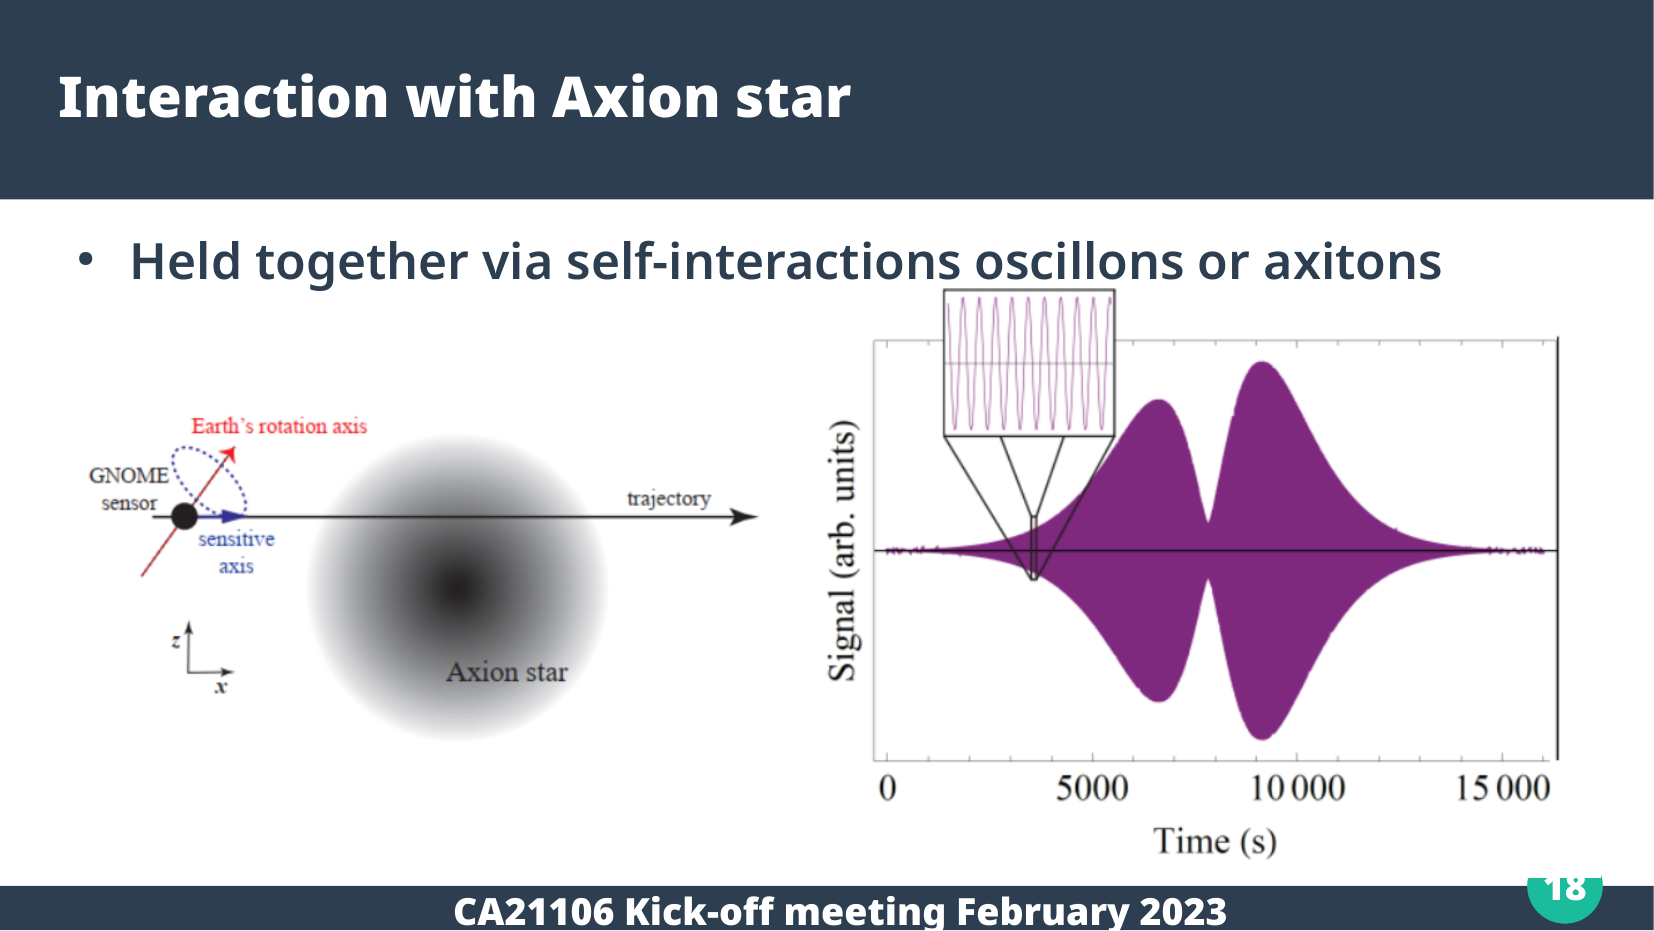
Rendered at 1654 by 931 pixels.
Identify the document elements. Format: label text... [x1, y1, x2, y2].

title Interaction with Axion star [59, 37, 1595, 155]
picture [818, 272, 1601, 878]
list Held together via self-interactions oscillons or axitons [59, 225, 1595, 317]
picture [63, 387, 793, 769]
